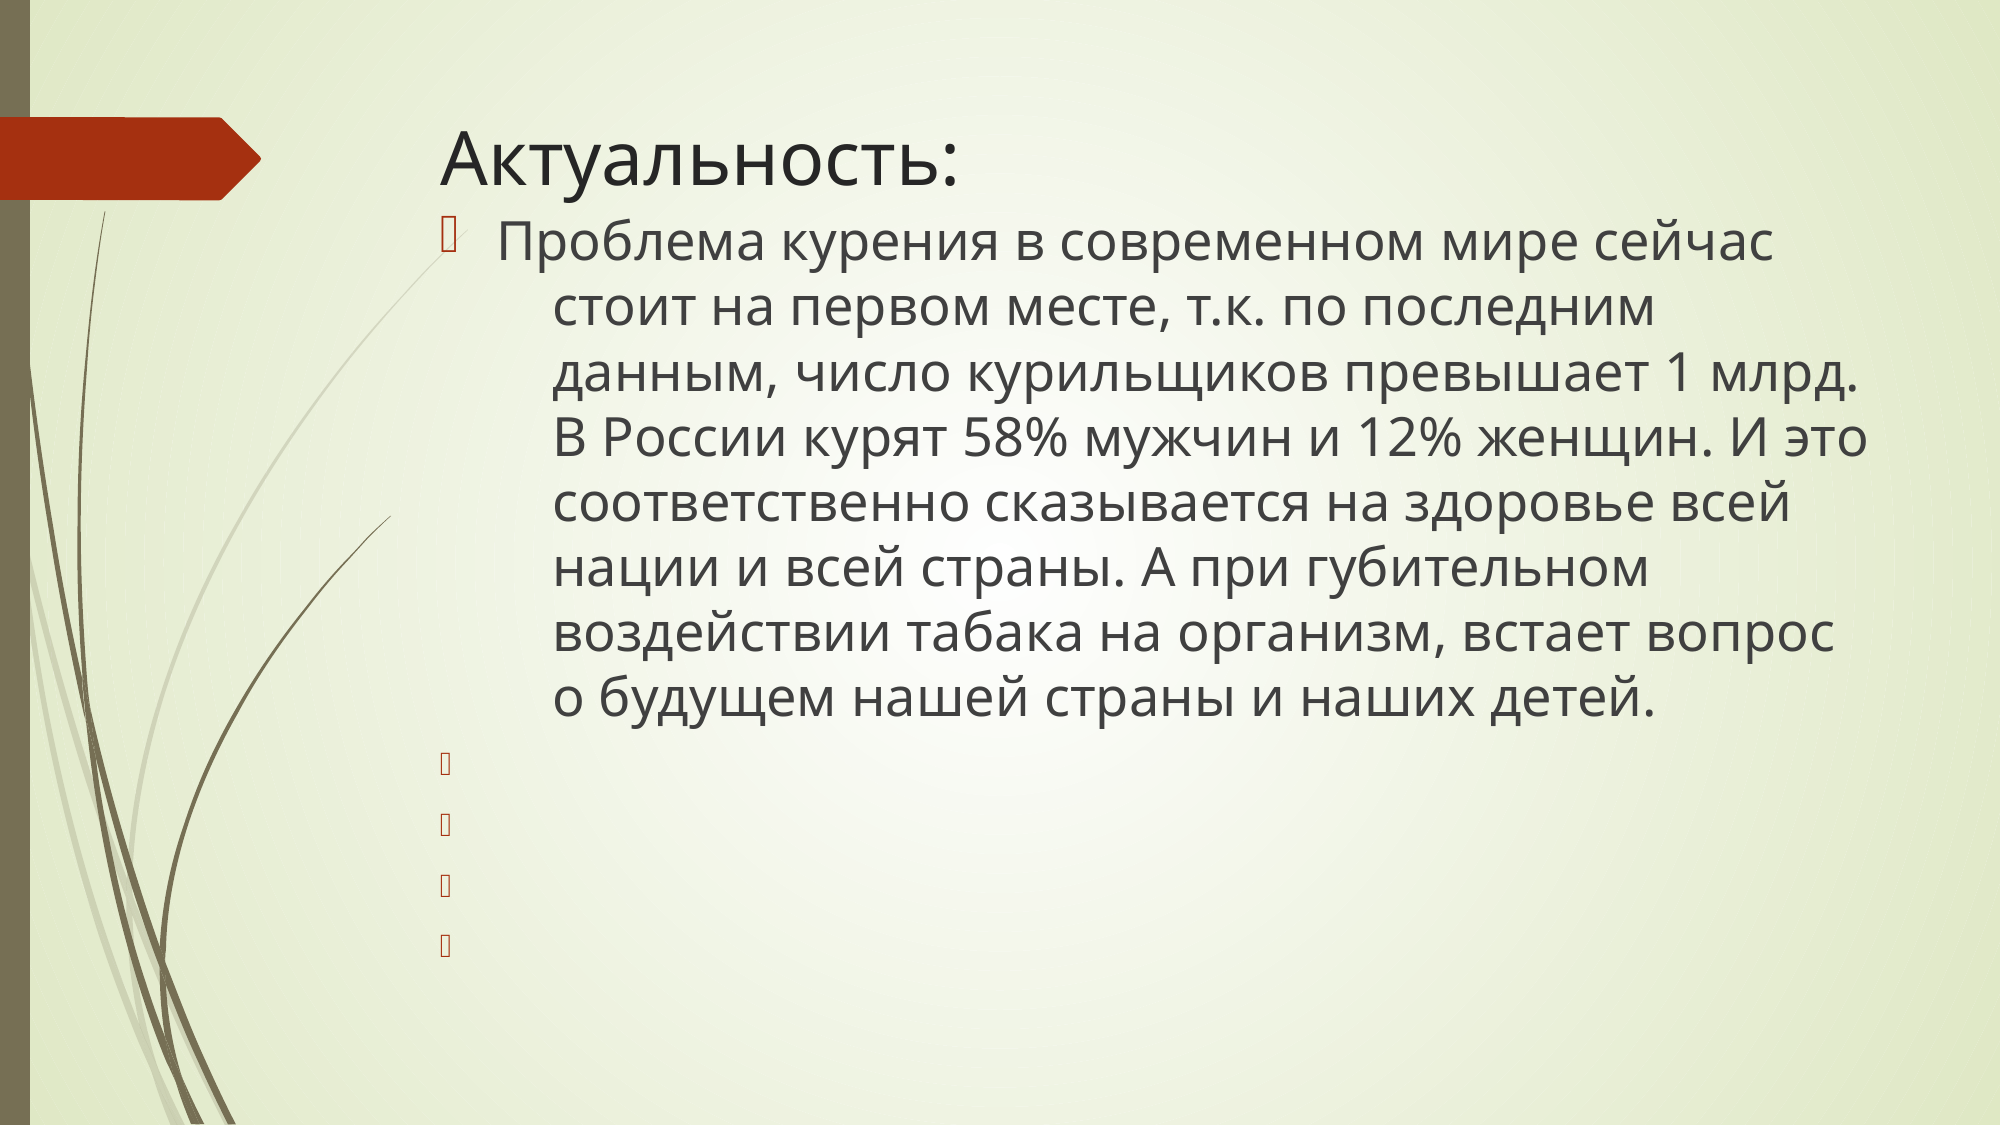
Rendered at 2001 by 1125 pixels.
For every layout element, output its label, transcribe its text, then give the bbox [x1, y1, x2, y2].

list Проблема курения в современном мире сейчас стоит на первом месте, т.к. по последним данным, число курильщиков превышает 1 млрд. В России курят 58% мужчин и 12% женщин. И это соответственно сказывается на здоровье всей нации и всей страны. А при губительном воздействии табака на организм, встает вопрос о будущем нашей страны и наших детей. [424, 199, 1888, 1125]
title Актуальность: [425, 102, 1888, 199]
